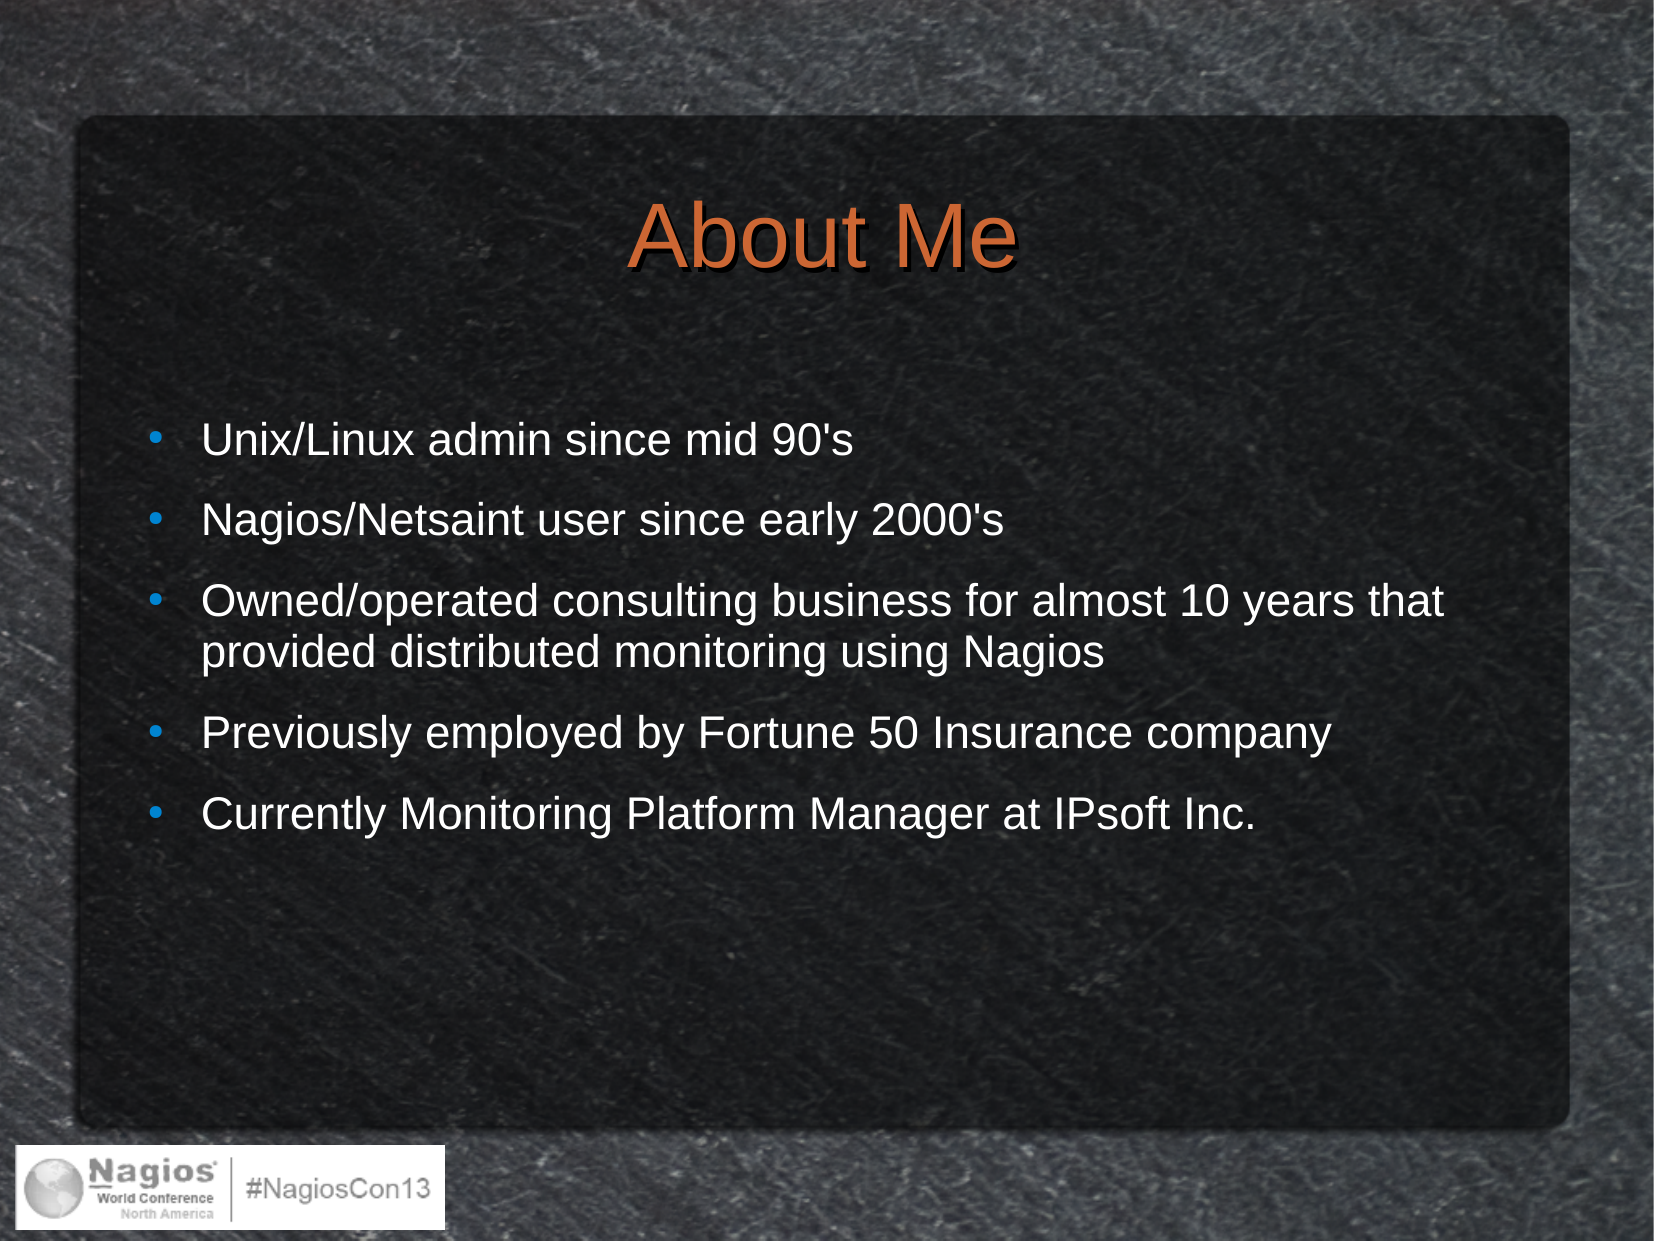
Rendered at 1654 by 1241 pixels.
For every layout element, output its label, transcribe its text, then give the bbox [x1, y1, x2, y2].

title About Me [129, 118, 1518, 355]
picture [0, 0, 1654, 1241]
list Unix/Linux admin since mid 90's Nagios/Netsaint user since early 2000's Owned/operated consulting business for almost 10 years that provided distributed monitoring using Nagios Previously employed by Fortune 50 Insurance company Currently Monitoring Platform Manager at IPsoft Inc. [129, 413, 1518, 839]
